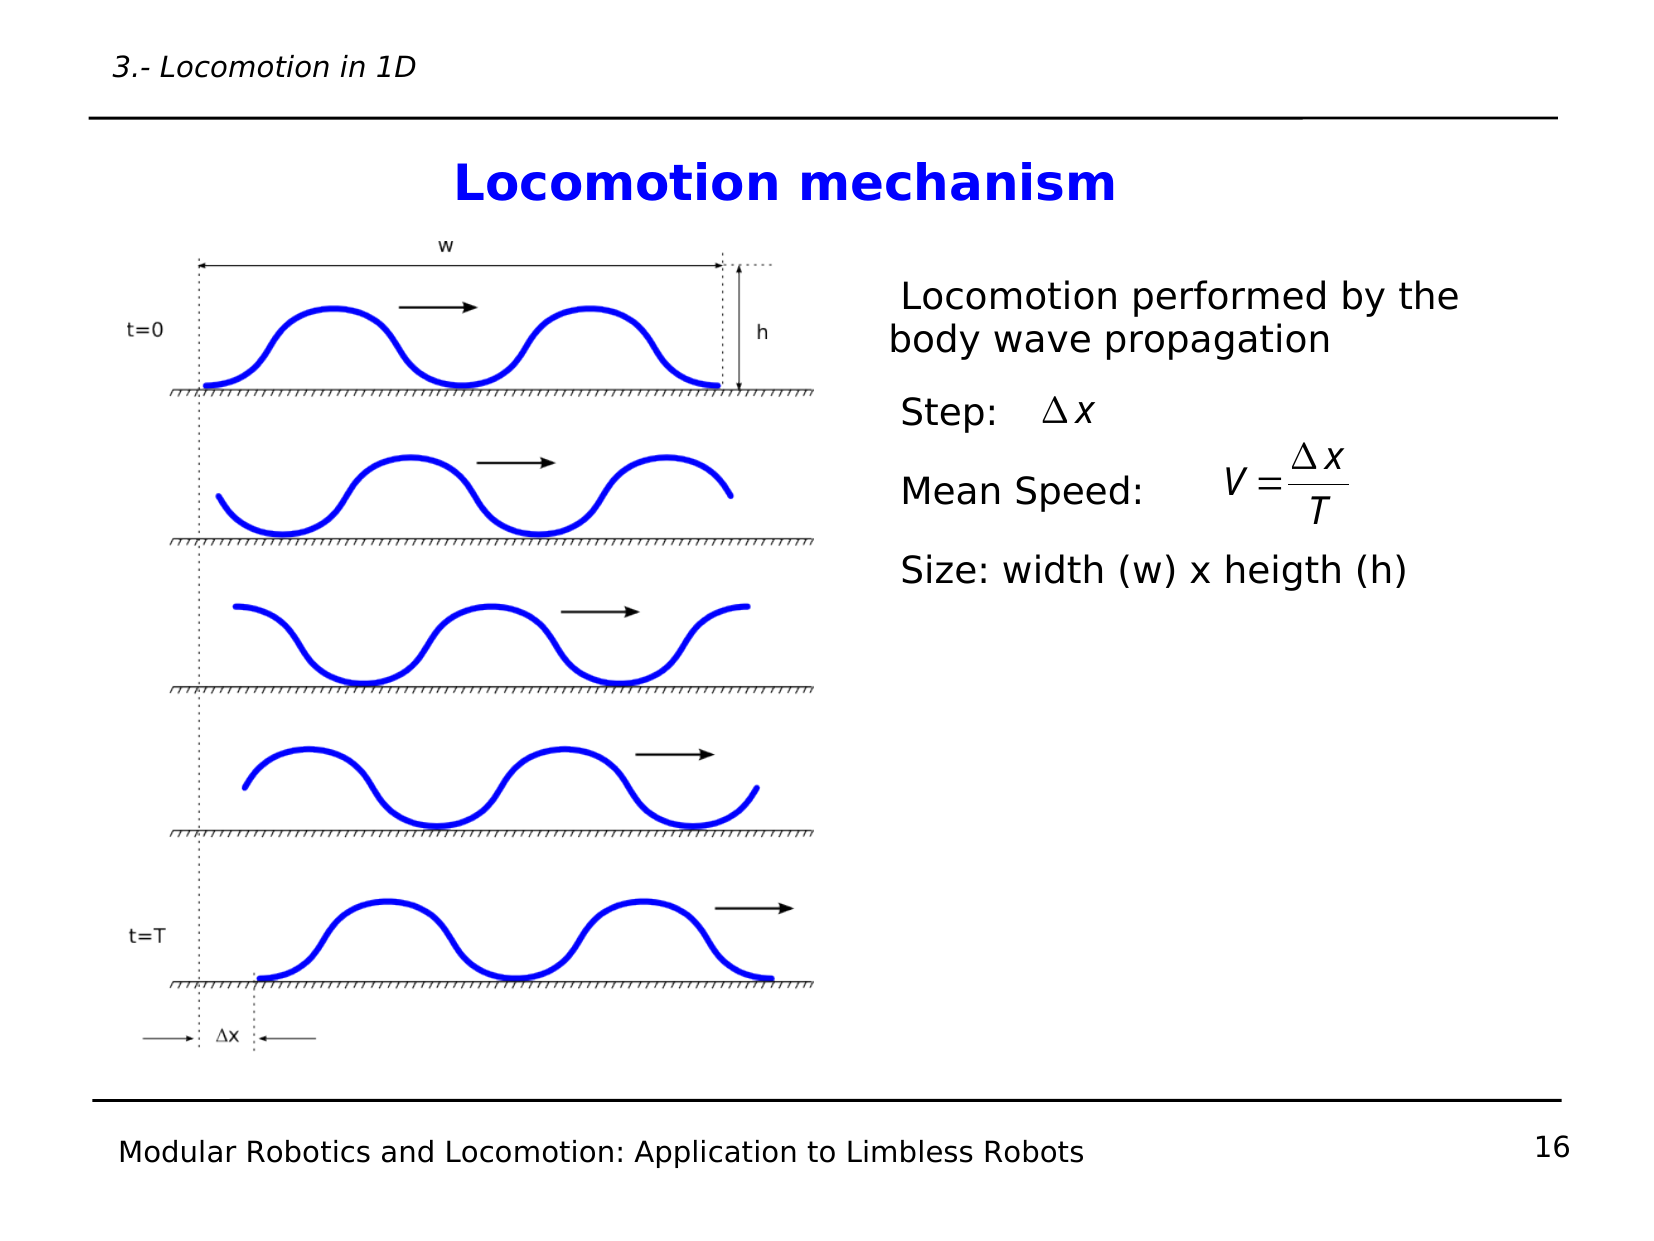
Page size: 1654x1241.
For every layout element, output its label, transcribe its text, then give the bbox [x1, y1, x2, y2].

text_box Locomotion performed by the body wave propagation Step: Mean Speed: Size: width (w) x heigth (h) [873, 267, 1578, 601]
text_box 3.- Locomotion in 1D [97, 42, 433, 93]
text_box Locomotion mechanism [438, 146, 1121, 220]
picture [127, 241, 814, 1054]
text_box Modular Robotics and Locomotion: Application to Limbless Robots [103, 1127, 1101, 1177]
